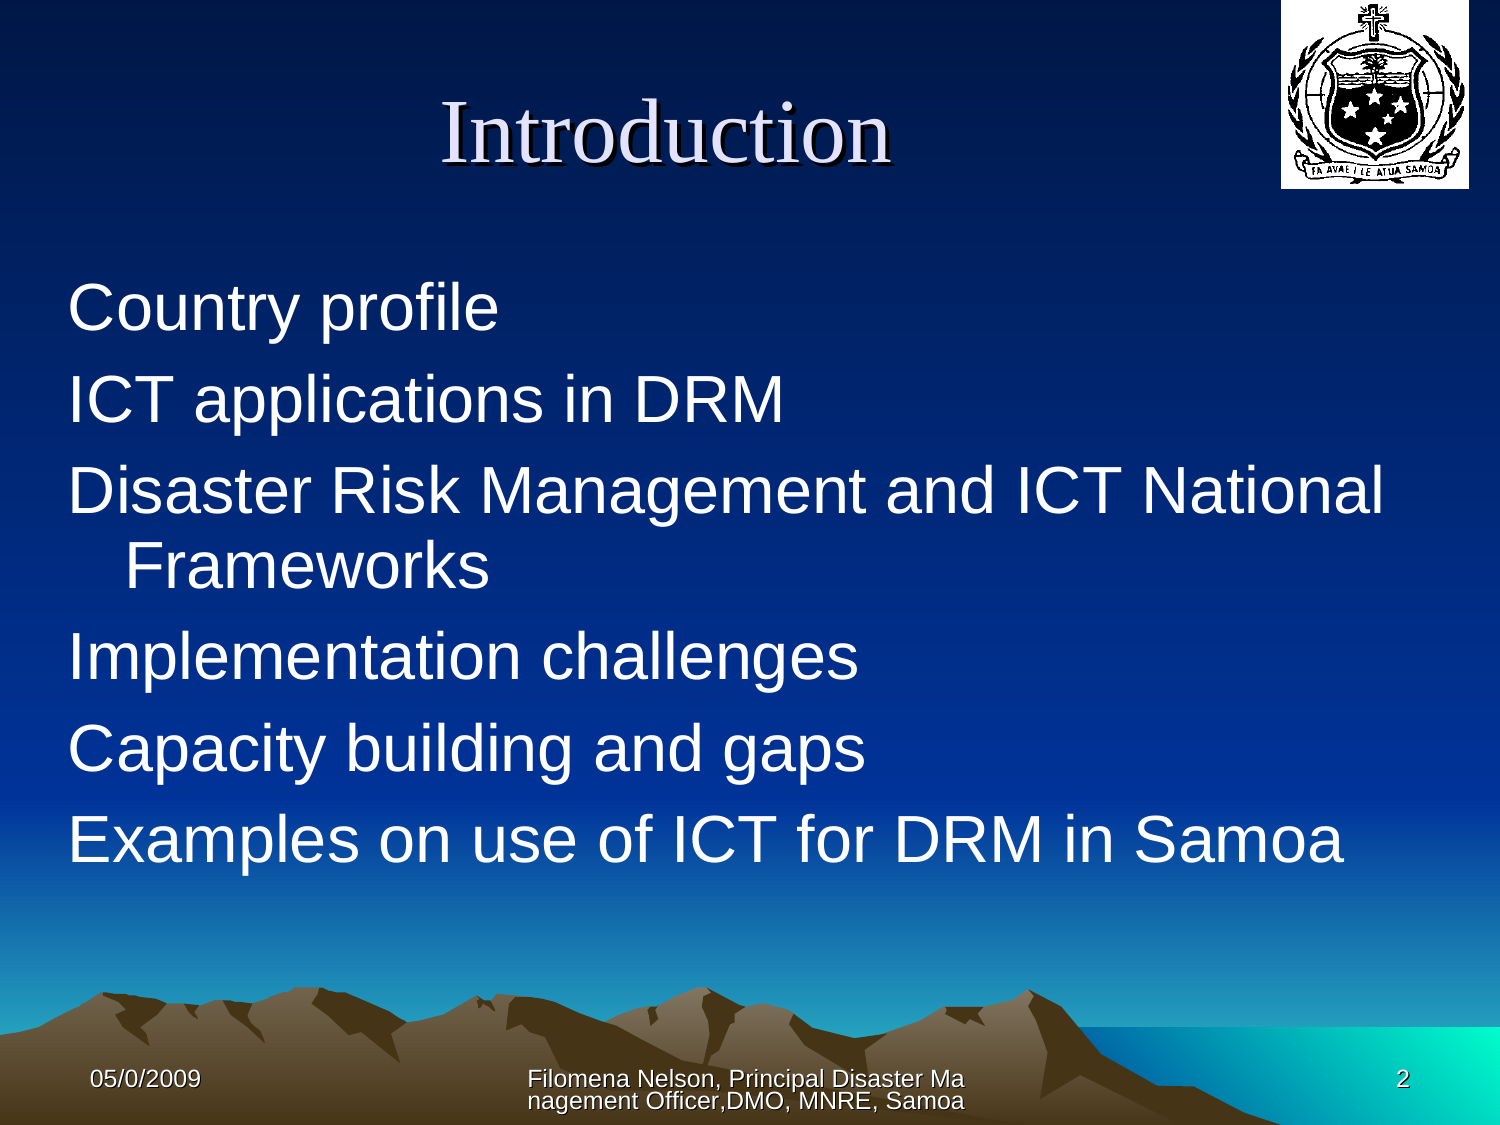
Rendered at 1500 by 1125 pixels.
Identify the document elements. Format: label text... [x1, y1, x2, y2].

list Country profile ICT applications in DRM Disaster Risk Management and ICT National Frameworks Implementation challenges Capacity building and gaps Examples on use of ICT for DRM in Samoa [53, 262, 1426, 1018]
title Introduction [74, 37, 1258, 225]
picture [1281, 0, 1469, 190]
